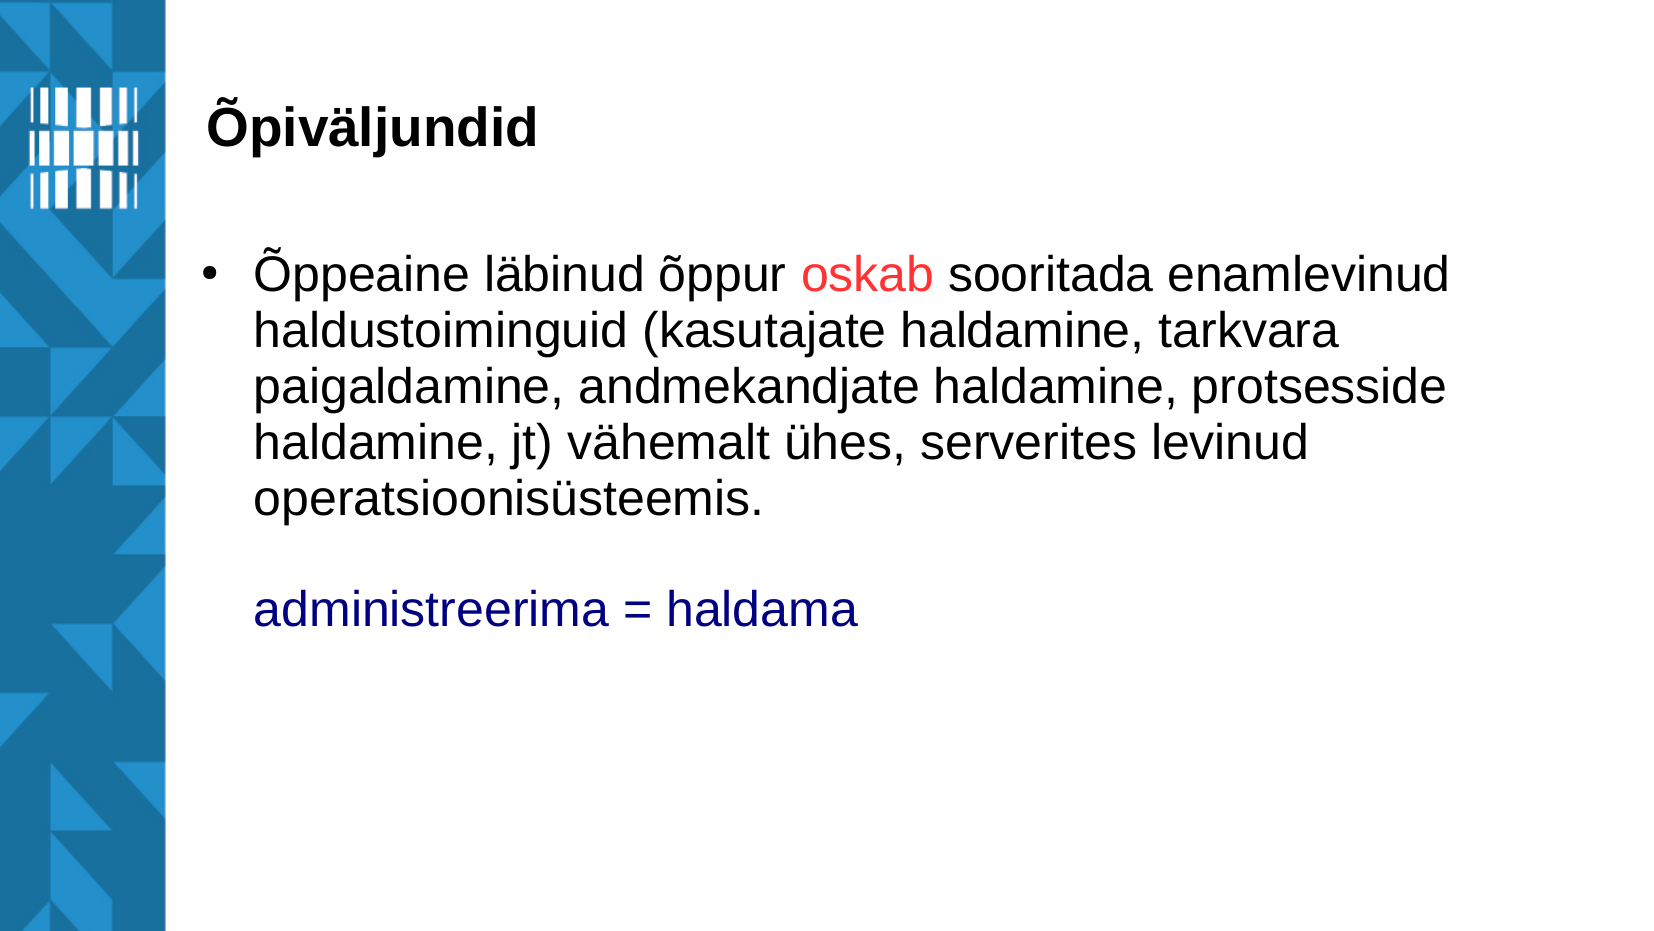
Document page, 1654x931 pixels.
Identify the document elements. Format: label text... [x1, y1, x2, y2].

list Õppeaine läbinud õppur oskab sooritada enamlevinud haldustoiminguid (kasutajate haldamine, tarkvara paigaldamine, andmekandjate haldamine, protsesside haldamine, jt) vähemalt ühes, serverites levinud operatsioonisüsteemis. administreerima = haldama [183, 246, 1639, 847]
title Õpiväljundid [206, 41, 1506, 214]
